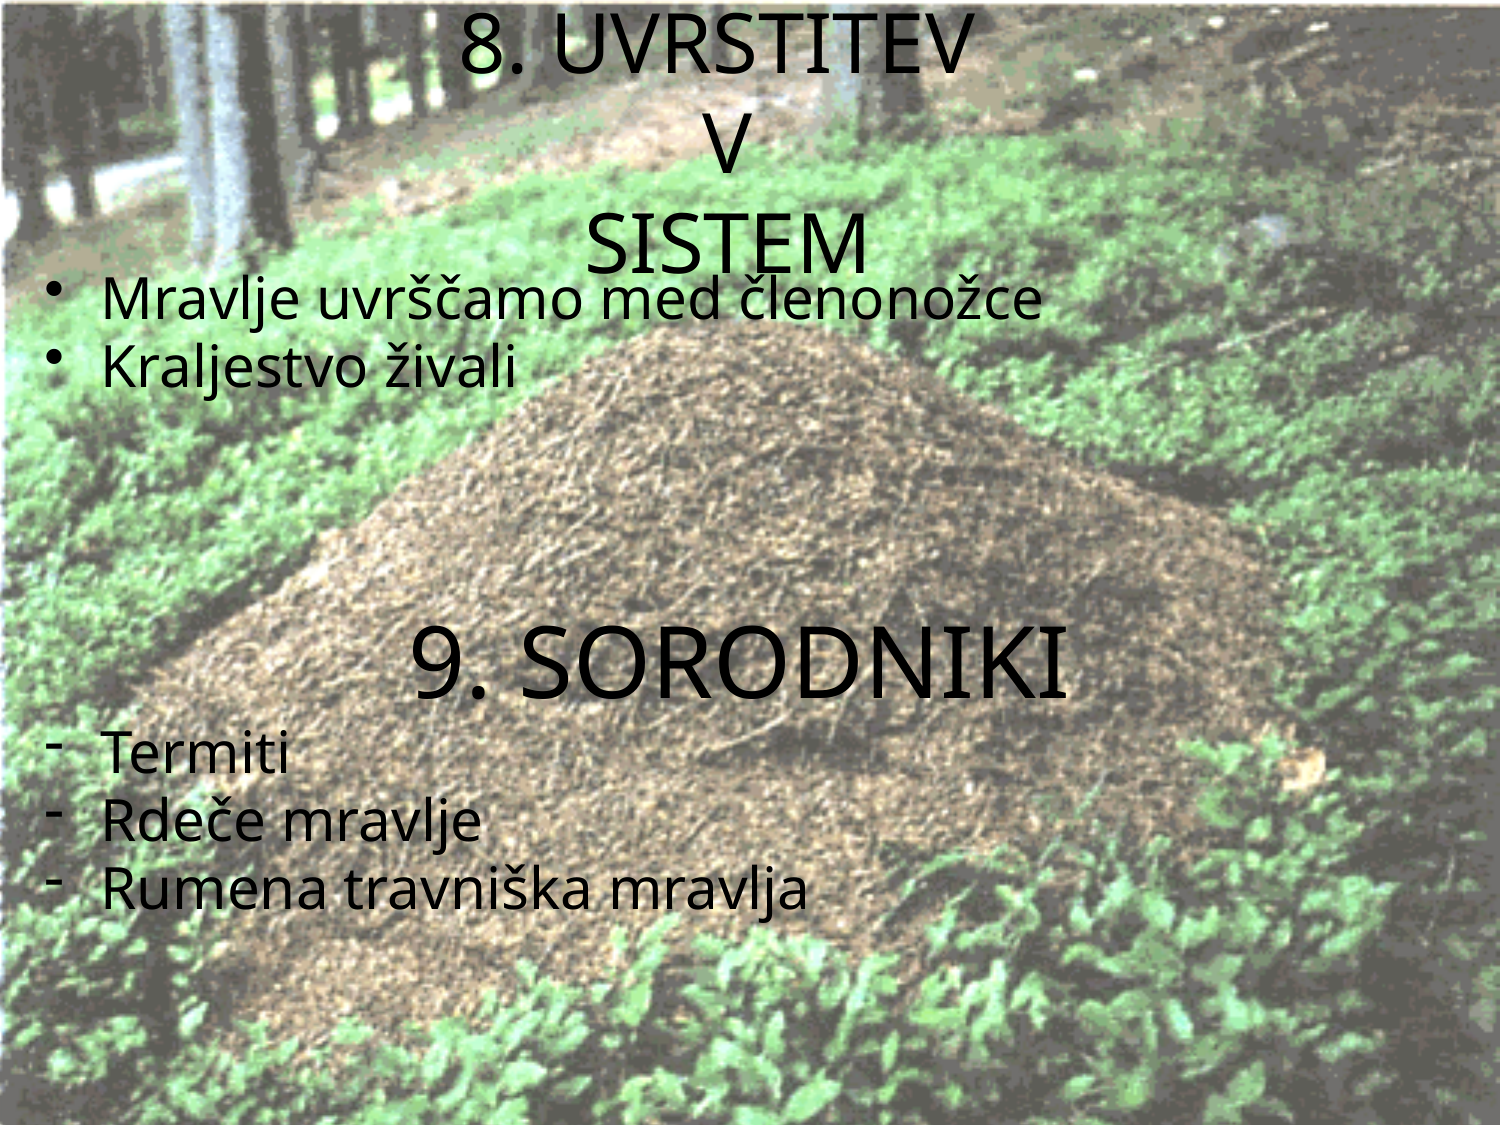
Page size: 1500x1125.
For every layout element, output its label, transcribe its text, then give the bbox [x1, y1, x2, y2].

picture [0, 0, 1500, 1125]
title 8. UVRSTITEV V SISTEM [41, 0, 1415, 381]
list Mravlje uvrščamo med členonožce Kraljestvo živali 9. SORODNIKI Termiti Rdeče mravlje Rumena travniška mravlja [29, 267, 1356, 1010]
